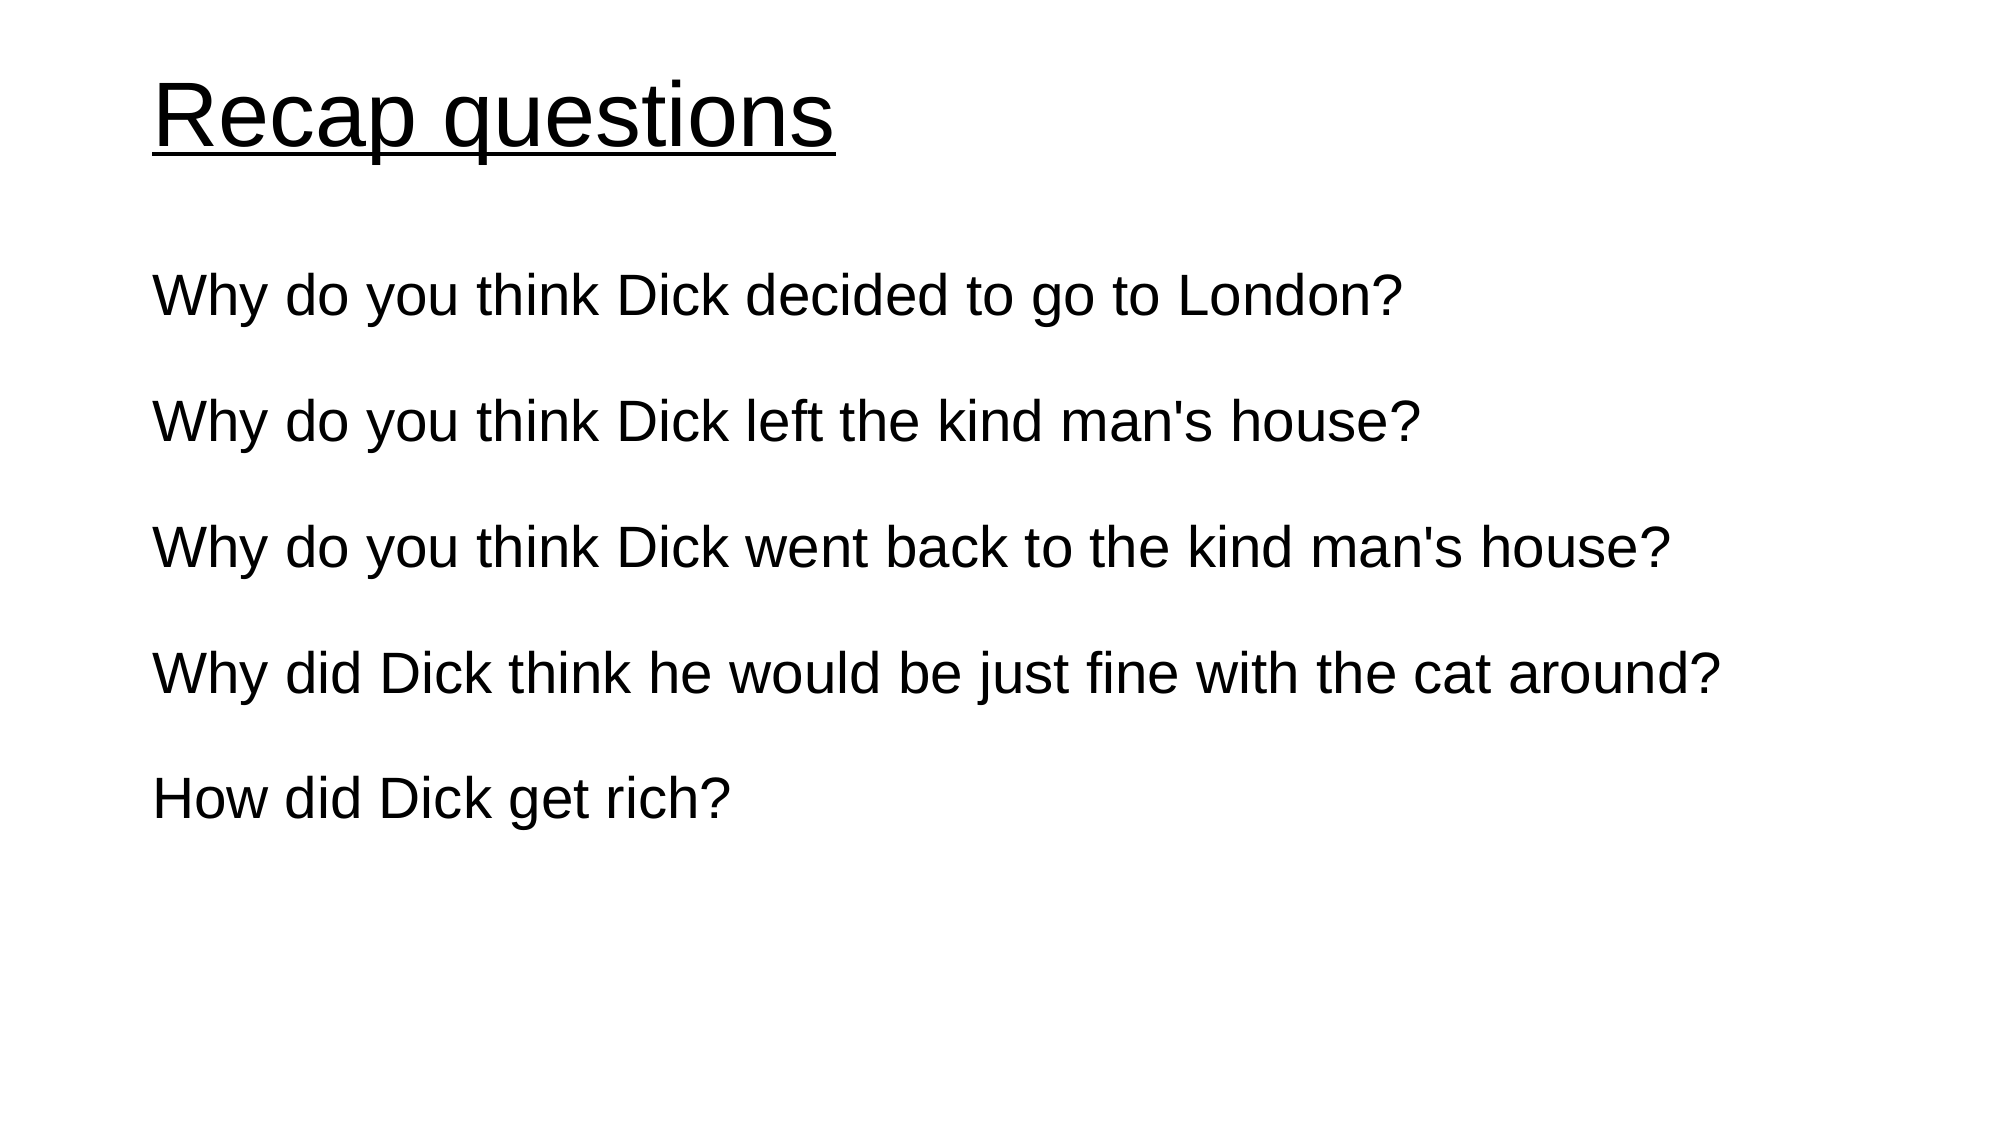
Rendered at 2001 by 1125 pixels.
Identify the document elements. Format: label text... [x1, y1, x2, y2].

list [137, 172, 1863, 886]
title Recap questions Why do you think Dick decided to go to London? Why do you think Dick left the kind man's house? Why do you think Dick went back to the kind man's house? Why did Dick think he would be just fine with the cat around? How did Dick get rich? [137, 59, 1863, 172]
